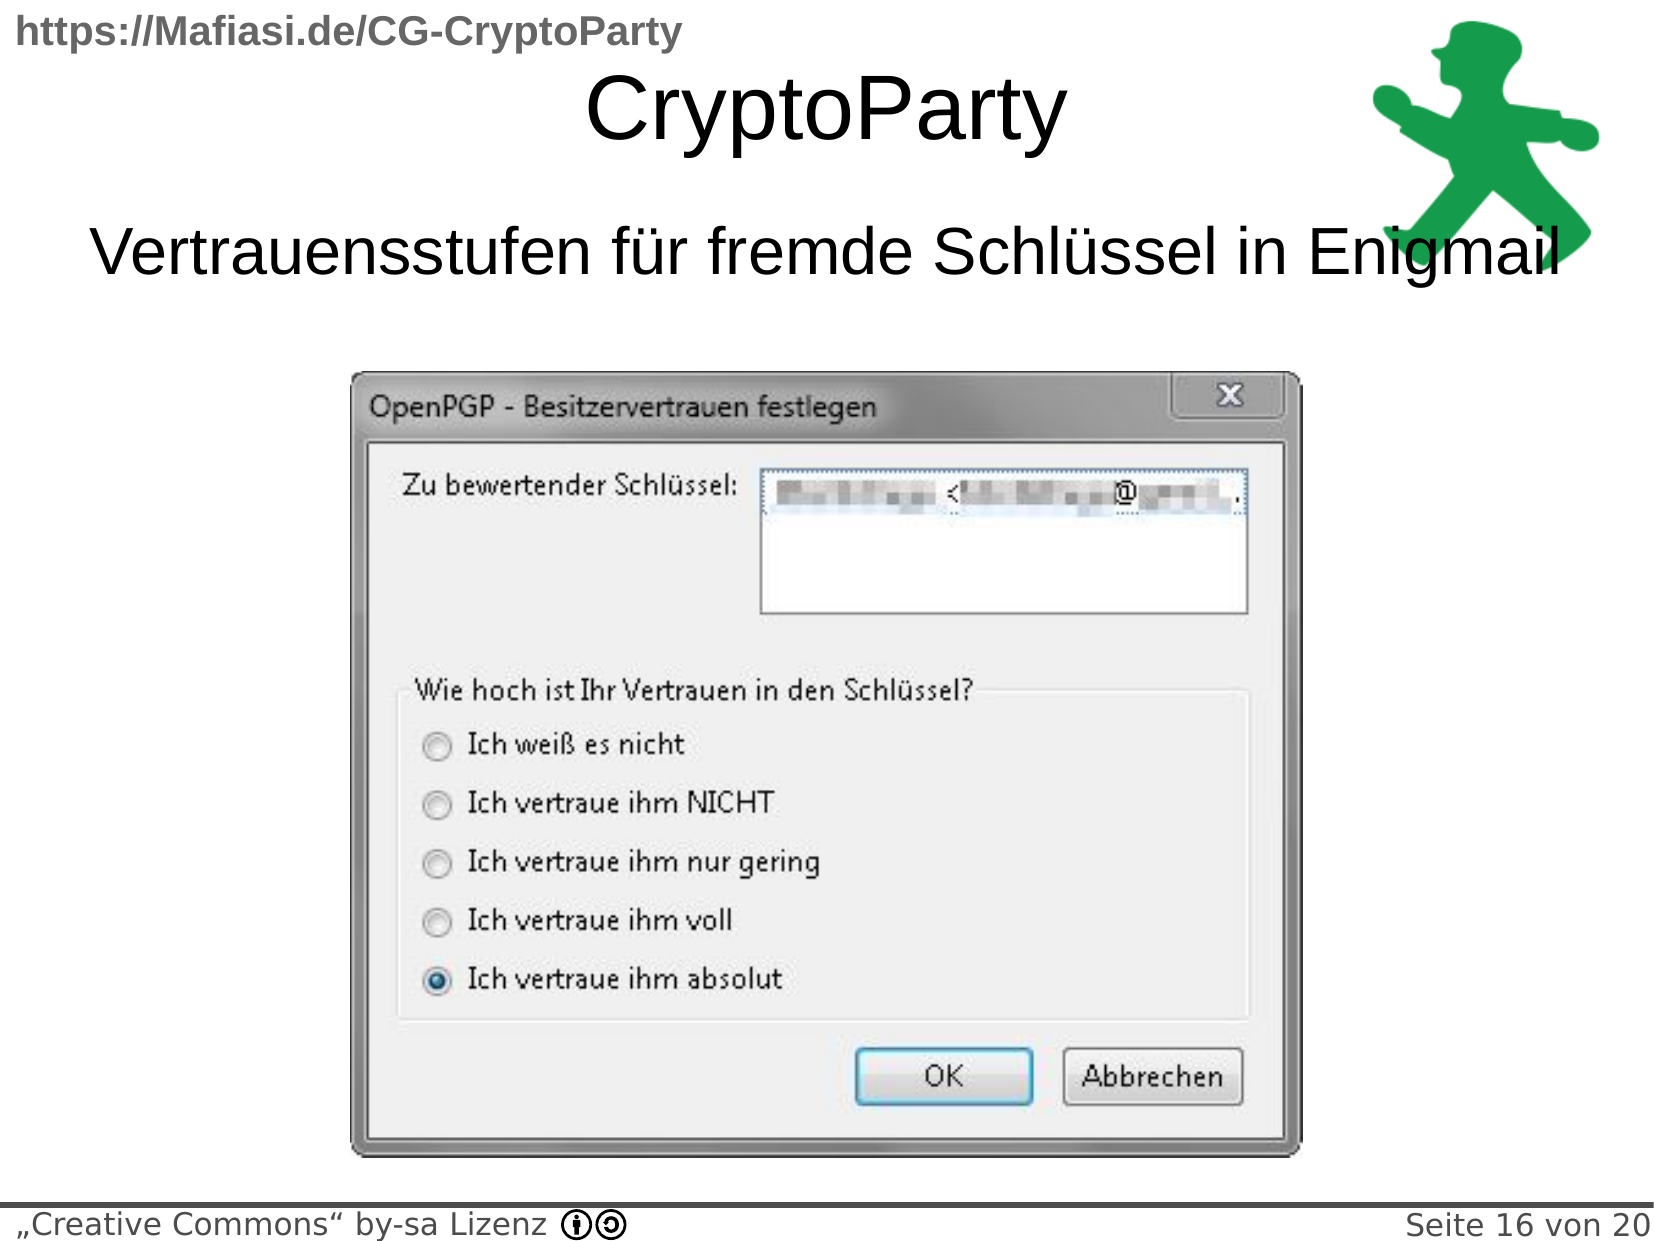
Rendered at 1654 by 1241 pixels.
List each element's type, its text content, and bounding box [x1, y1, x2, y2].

picture [1317, 0, 1654, 313]
text_box Vertrauensstufen für fremde Schlüssel in Enigmail [37, 206, 1616, 353]
picture [350, 371, 1303, 1158]
